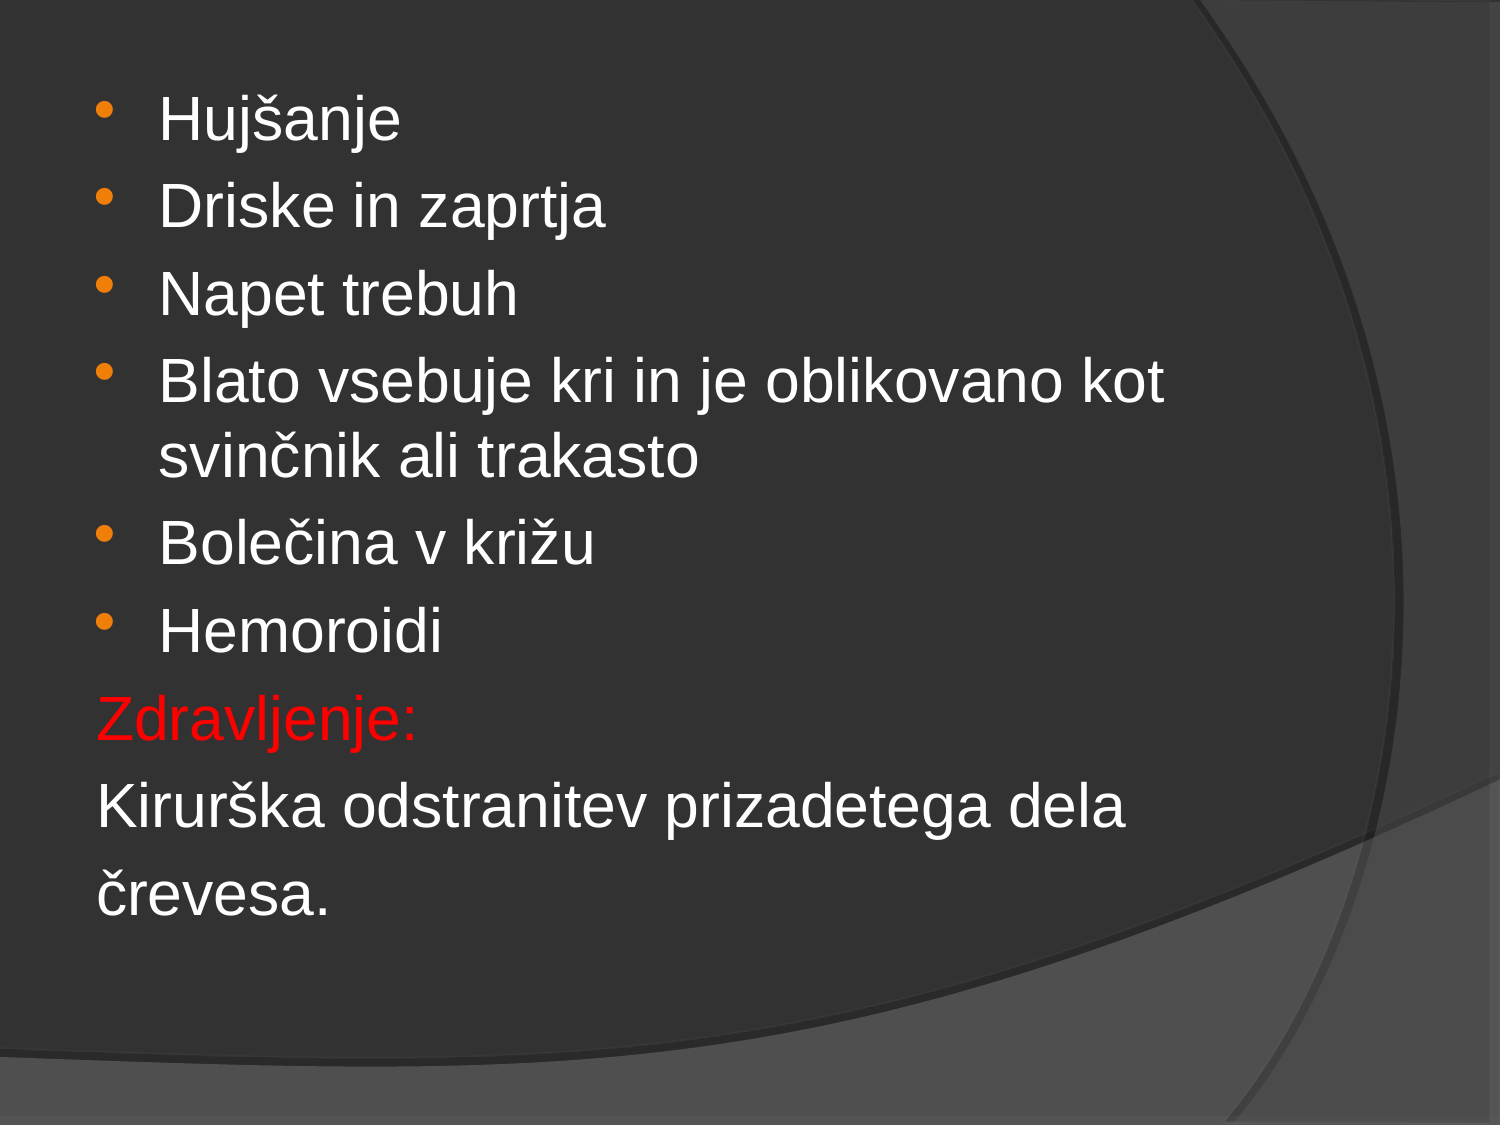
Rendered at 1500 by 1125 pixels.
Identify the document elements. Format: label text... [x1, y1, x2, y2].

list Hujšanje Driske in zaprtja Napet trebuh Blato vsebuje kri in je oblikovano kot svinčnik ali trakasto Bolečina v križu Hemoroidi Zdravljenje: Kirurška odstranitev prizadetega dela črevesa. [75, 70, 1300, 1005]
